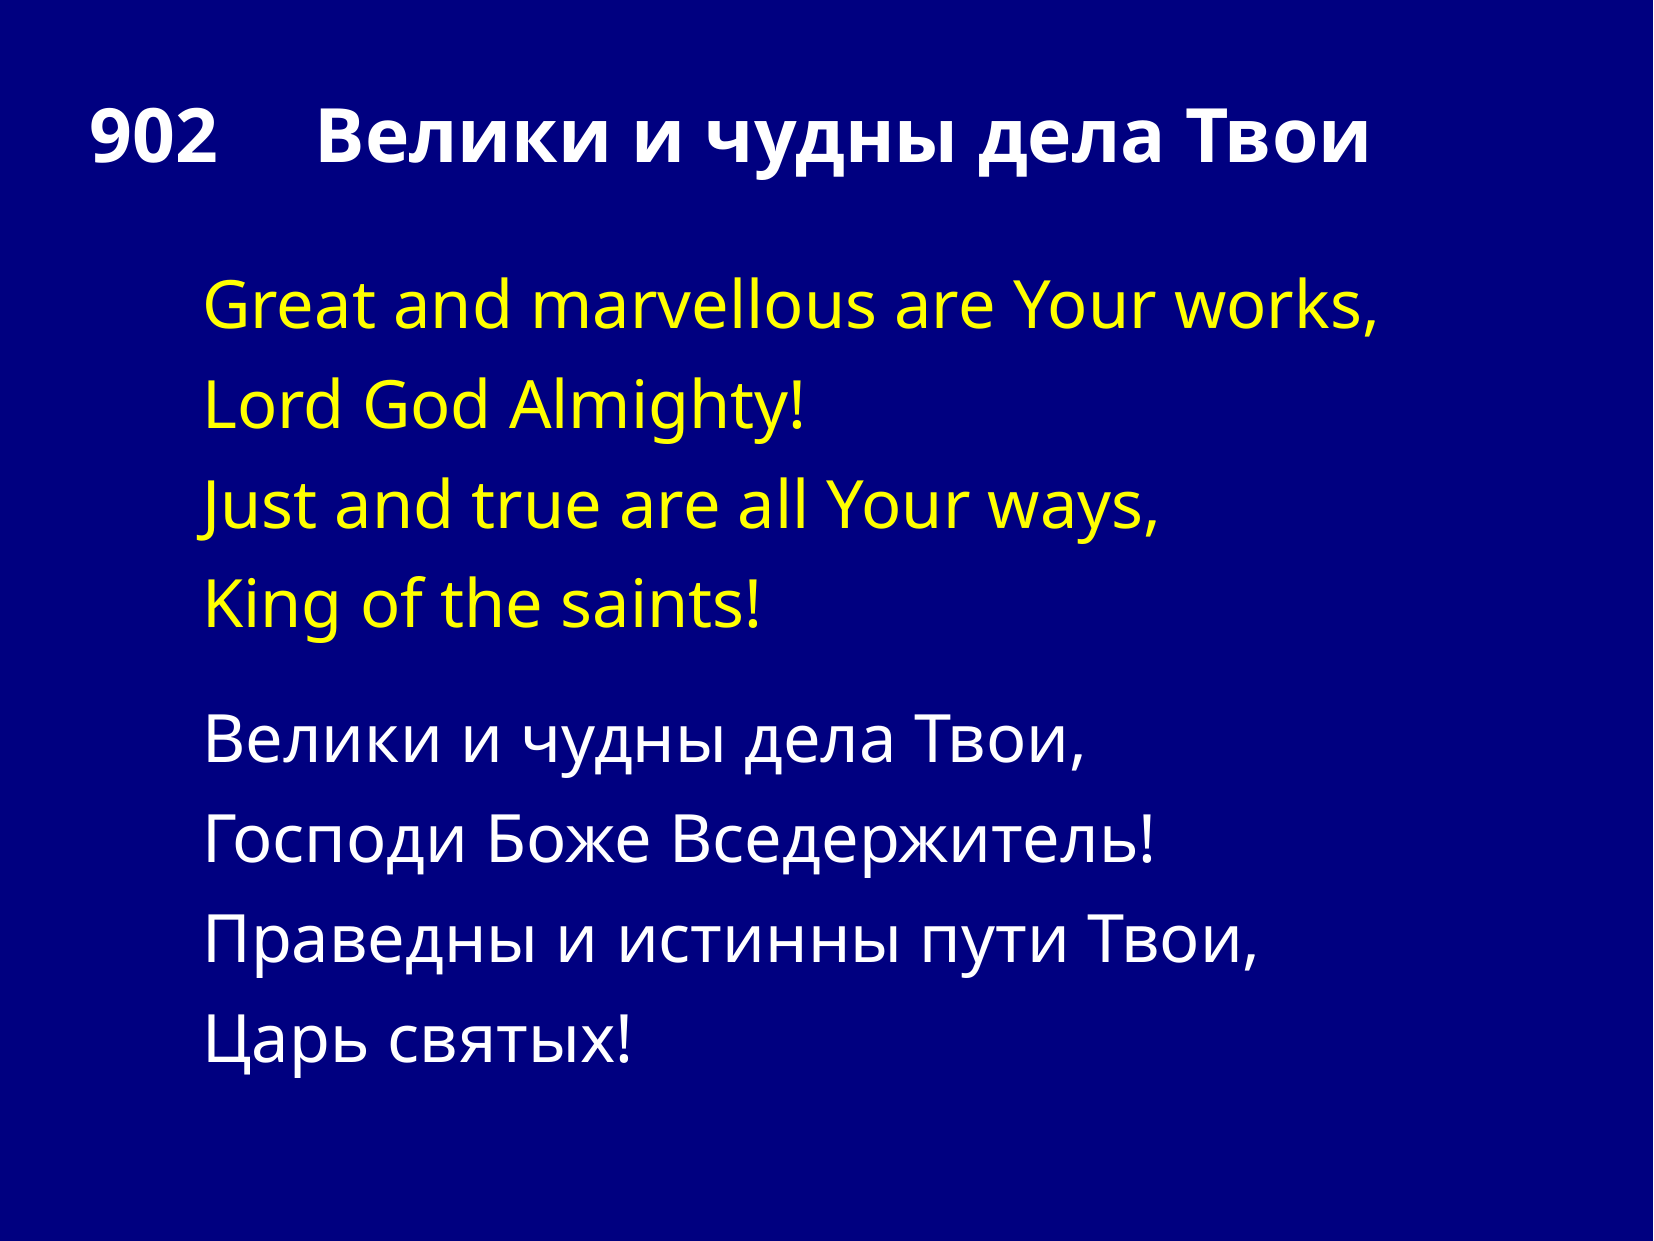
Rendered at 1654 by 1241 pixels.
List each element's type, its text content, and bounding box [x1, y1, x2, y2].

text_box 902 Велики и чудны дела Твои [75, 75, 1576, 188]
text_box Great and marvellous are Your works, Lord God Almighty! Just and true are all Your ways, King of the saints! [75, 188, 1576, 638]
text_box Велики и чудны дела Твои, Господи Боже Вседержитель! Праведны и истинны пути Твои, Царь святых! [75, 675, 1576, 1163]
